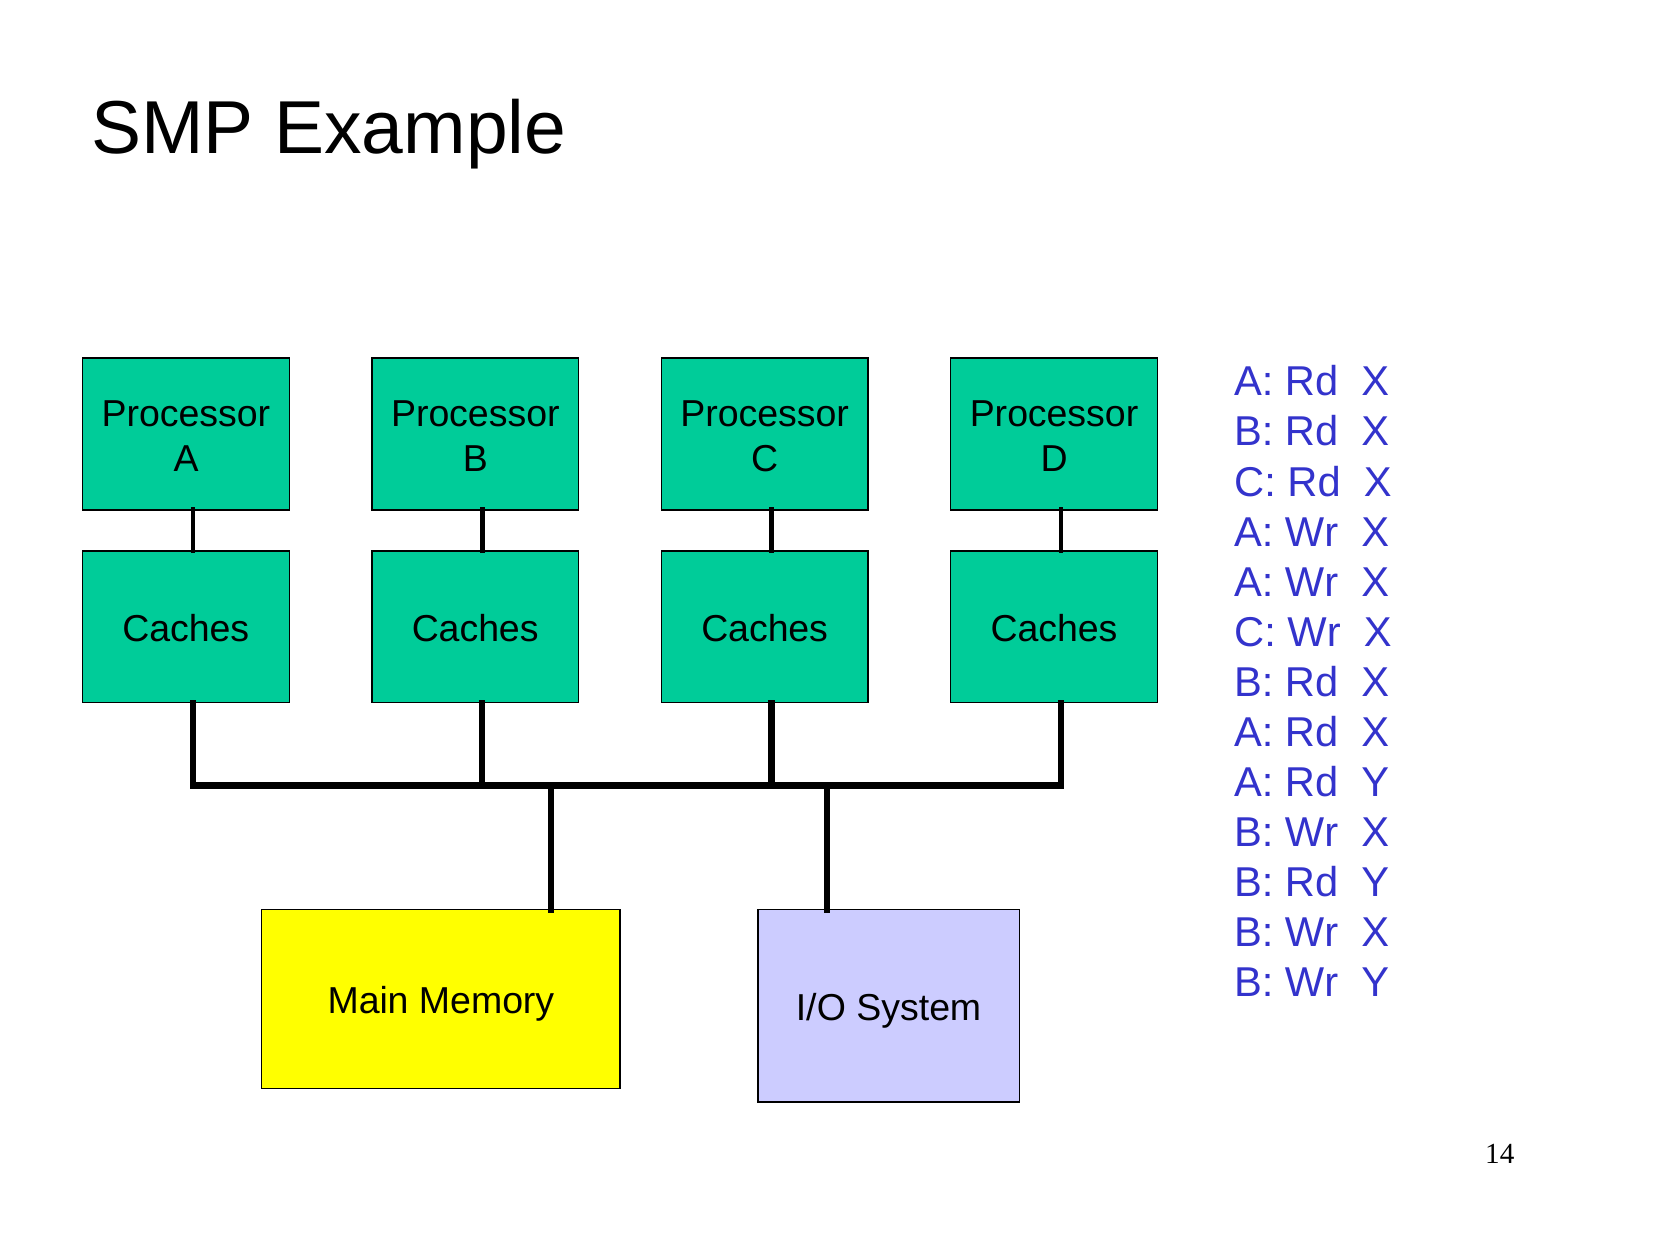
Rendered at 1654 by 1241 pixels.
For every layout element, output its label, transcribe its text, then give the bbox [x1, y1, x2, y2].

text_box Caches [661, 551, 869, 703]
text_box Main Memory [261, 909, 621, 1089]
text_box I/O System [757, 909, 1020, 1103]
text_box Caches [82, 551, 290, 703]
text_box SMP Example [76, 71, 582, 177]
text_box Processor B [371, 358, 579, 510]
text_box Caches [950, 551, 1158, 703]
text_box Processor C [661, 358, 869, 510]
text_box A: Rd X B: Rd X C: Rd X A: Wr X A: Wr X C: Wr X B: Rd X A: Rd X A: Rd Y B: Wr X B: Rd Y B: Wr X B: Wr Y [1219, 346, 1407, 1013]
text_box Processor A [82, 358, 290, 510]
text_box <number> [1184, 1129, 1530, 1213]
text_box Processor D [950, 358, 1158, 510]
text_box Caches [371, 551, 579, 703]
